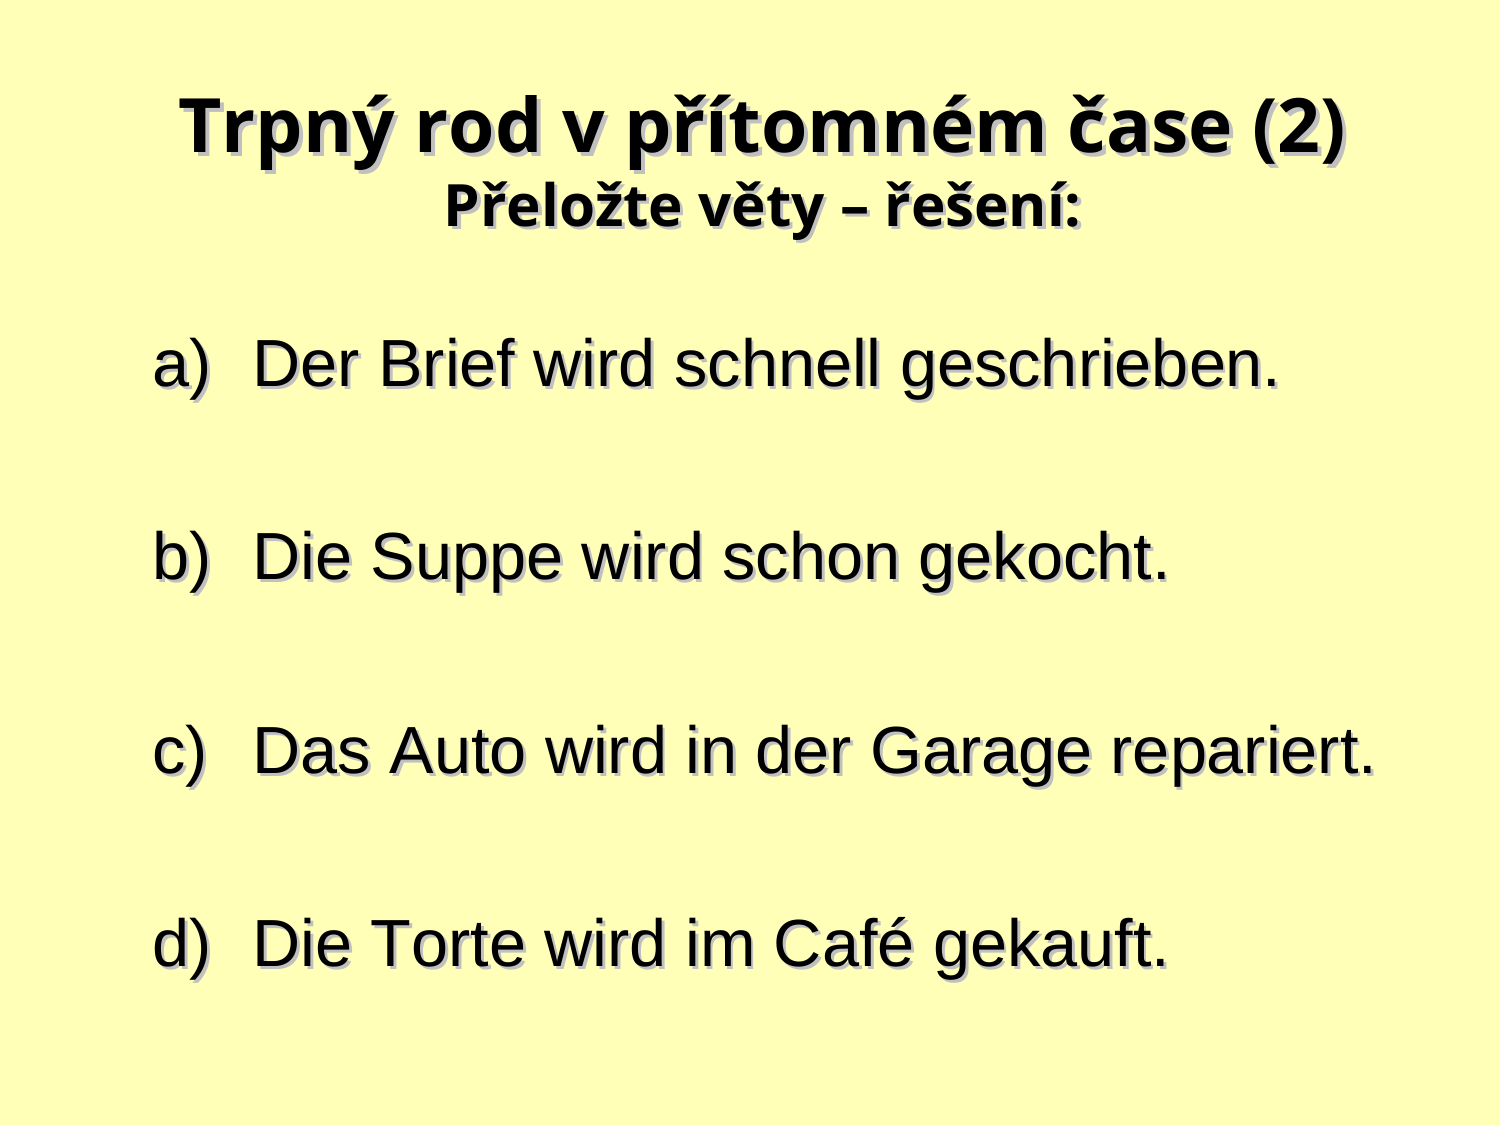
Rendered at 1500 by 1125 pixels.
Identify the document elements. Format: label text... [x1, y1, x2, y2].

title Trpný rod v přítomném čase (2) Přeložte věty – řešení: [75, 40, 1451, 276]
list Der Brief wird schnell geschrieben. Die Suppe wird schon gekocht. Das Auto wird in der Garage repariert. Die Torte wird im Café gekauft. [137, 312, 1451, 1000]
